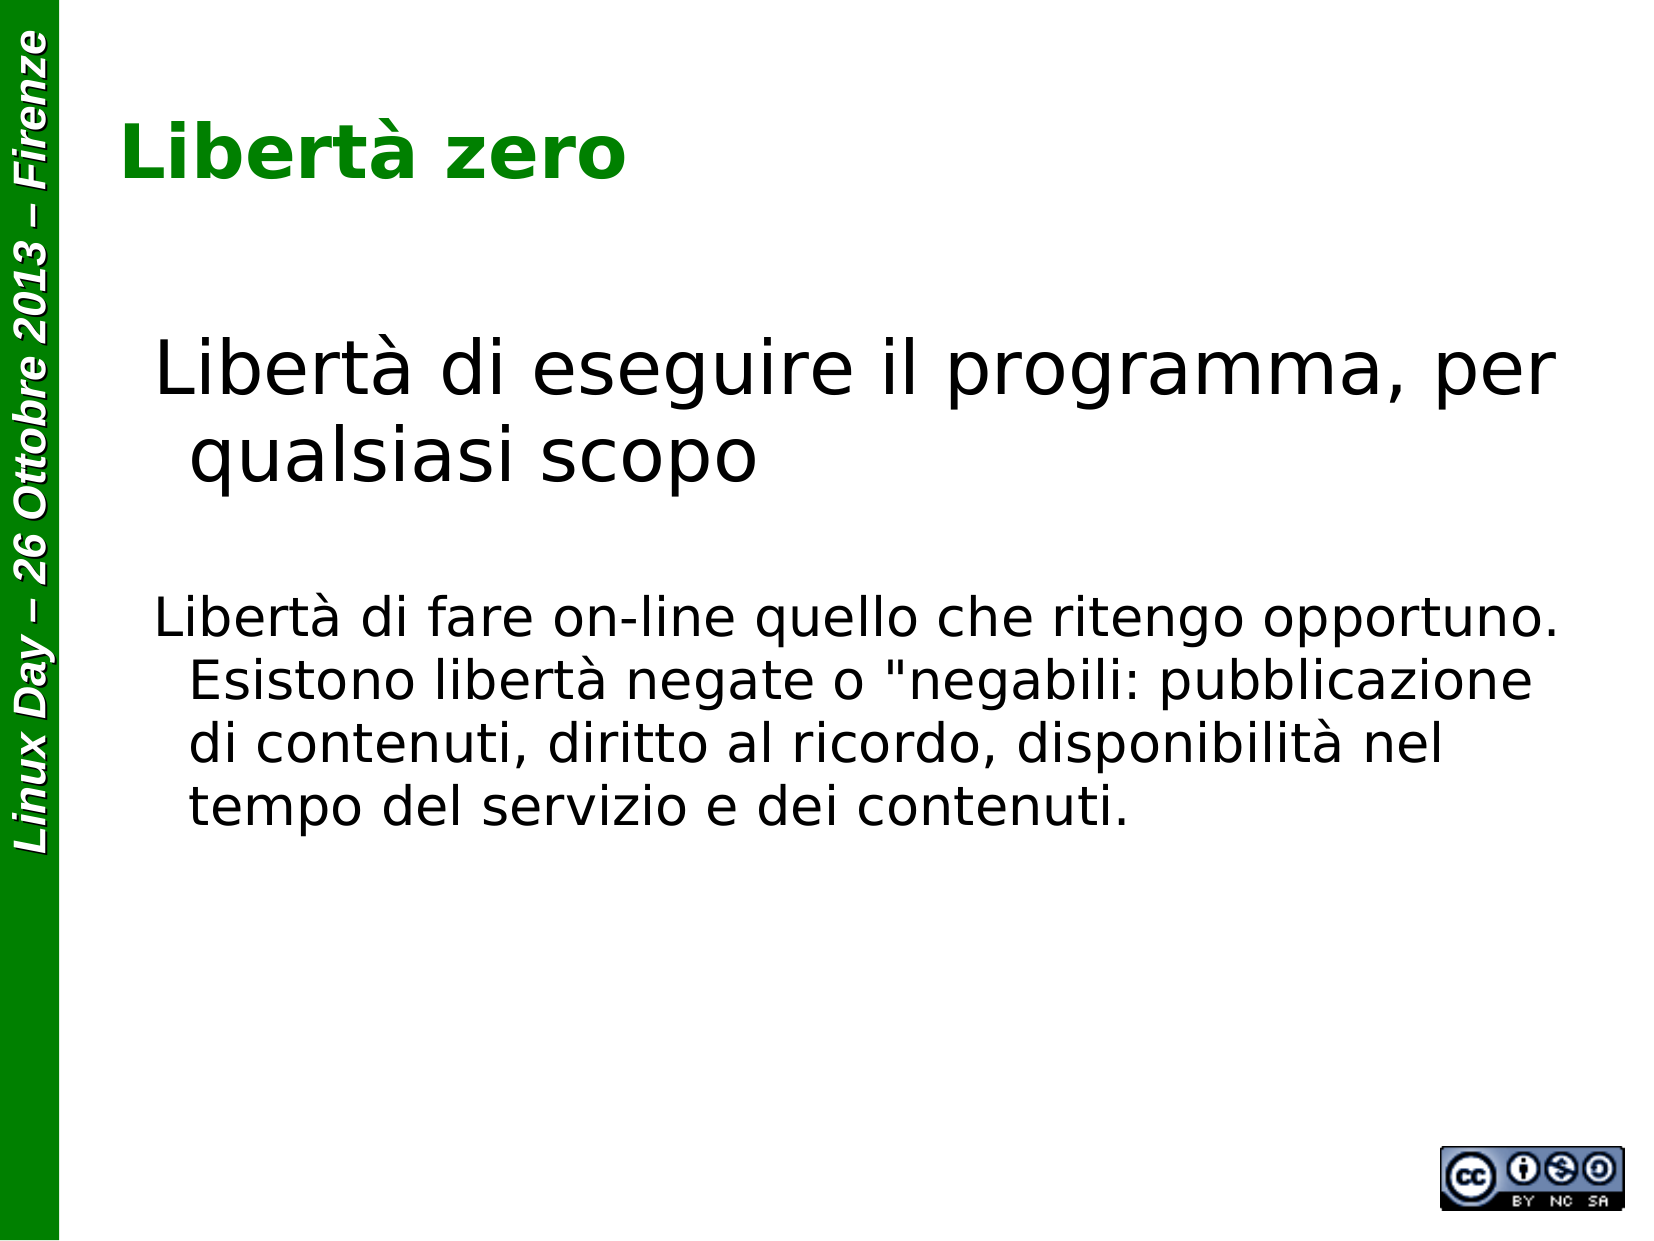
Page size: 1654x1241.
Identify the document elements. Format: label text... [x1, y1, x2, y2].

list Libertà di eseguire il programma, per qualsiasi scopo Libertà di fare on-line quello che ritengo opportuno. Esistono libertà negate o "negabili: pubblicazione di contenuti, diritto al ricordo, disponibilità nel tempo del servizio e dei contenuti. [118, 324, 1571, 1116]
title Libertà zero [118, 56, 1306, 249]
picture [1440, 1146, 1625, 1211]
